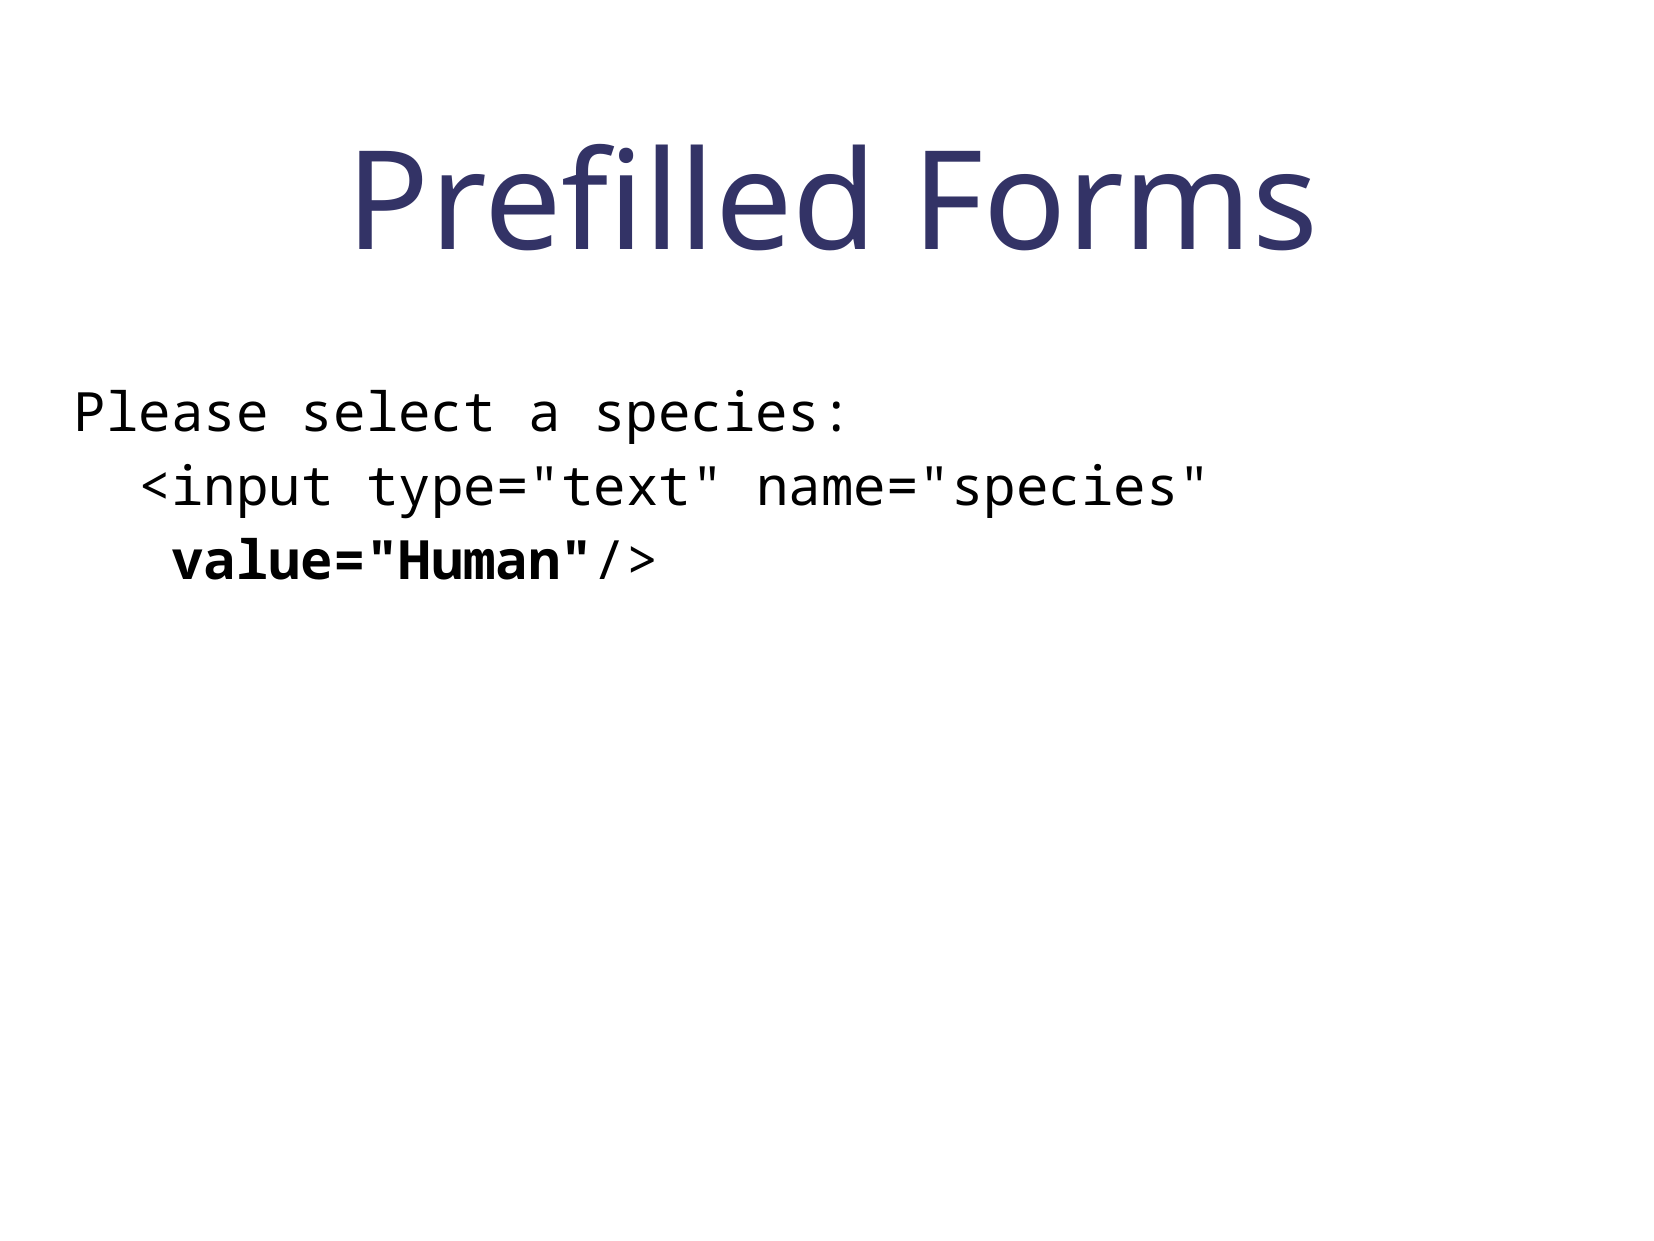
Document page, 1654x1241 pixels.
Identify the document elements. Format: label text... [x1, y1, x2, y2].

text_box Please select a species: <input type="text" name="species" value="Human"/> [59, 366, 1654, 623]
title Prefilled Forms [88, 100, 1577, 293]
